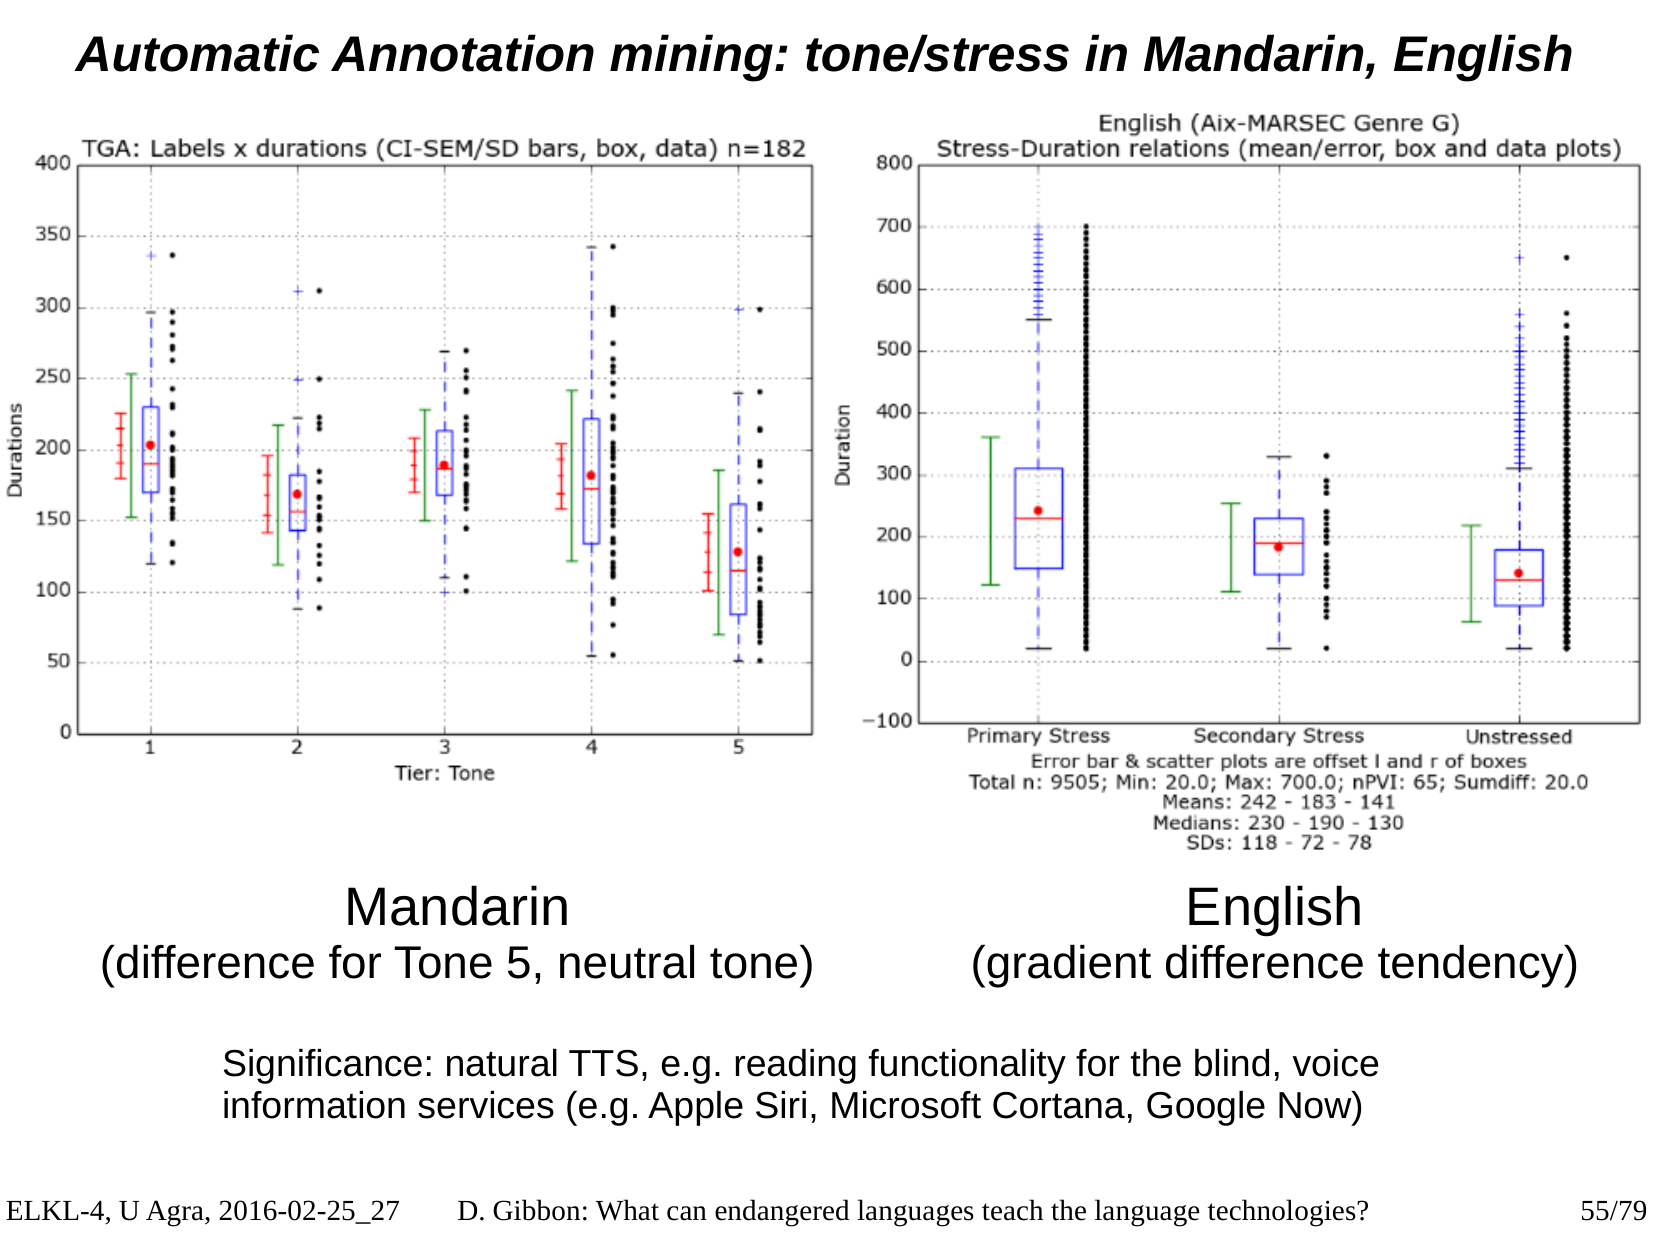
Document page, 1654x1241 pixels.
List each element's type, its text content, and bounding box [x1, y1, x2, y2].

text_box Significance: natural TTS, e.g. reading functionality for the blind, voice information services (e.g. Apple Siri, Microsoft Cortana, Google Now) [207, 1035, 1407, 1134]
text_box English (gradient difference tendency) [945, 869, 1606, 997]
text_box Mandarin (difference for Tone 5, neutral tone) [75, 869, 841, 997]
picture [825, 102, 1651, 865]
picture [0, 127, 823, 796]
title Automatic Annotation mining: tone/stress in Mandarin, English [0, 2, 1654, 106]
